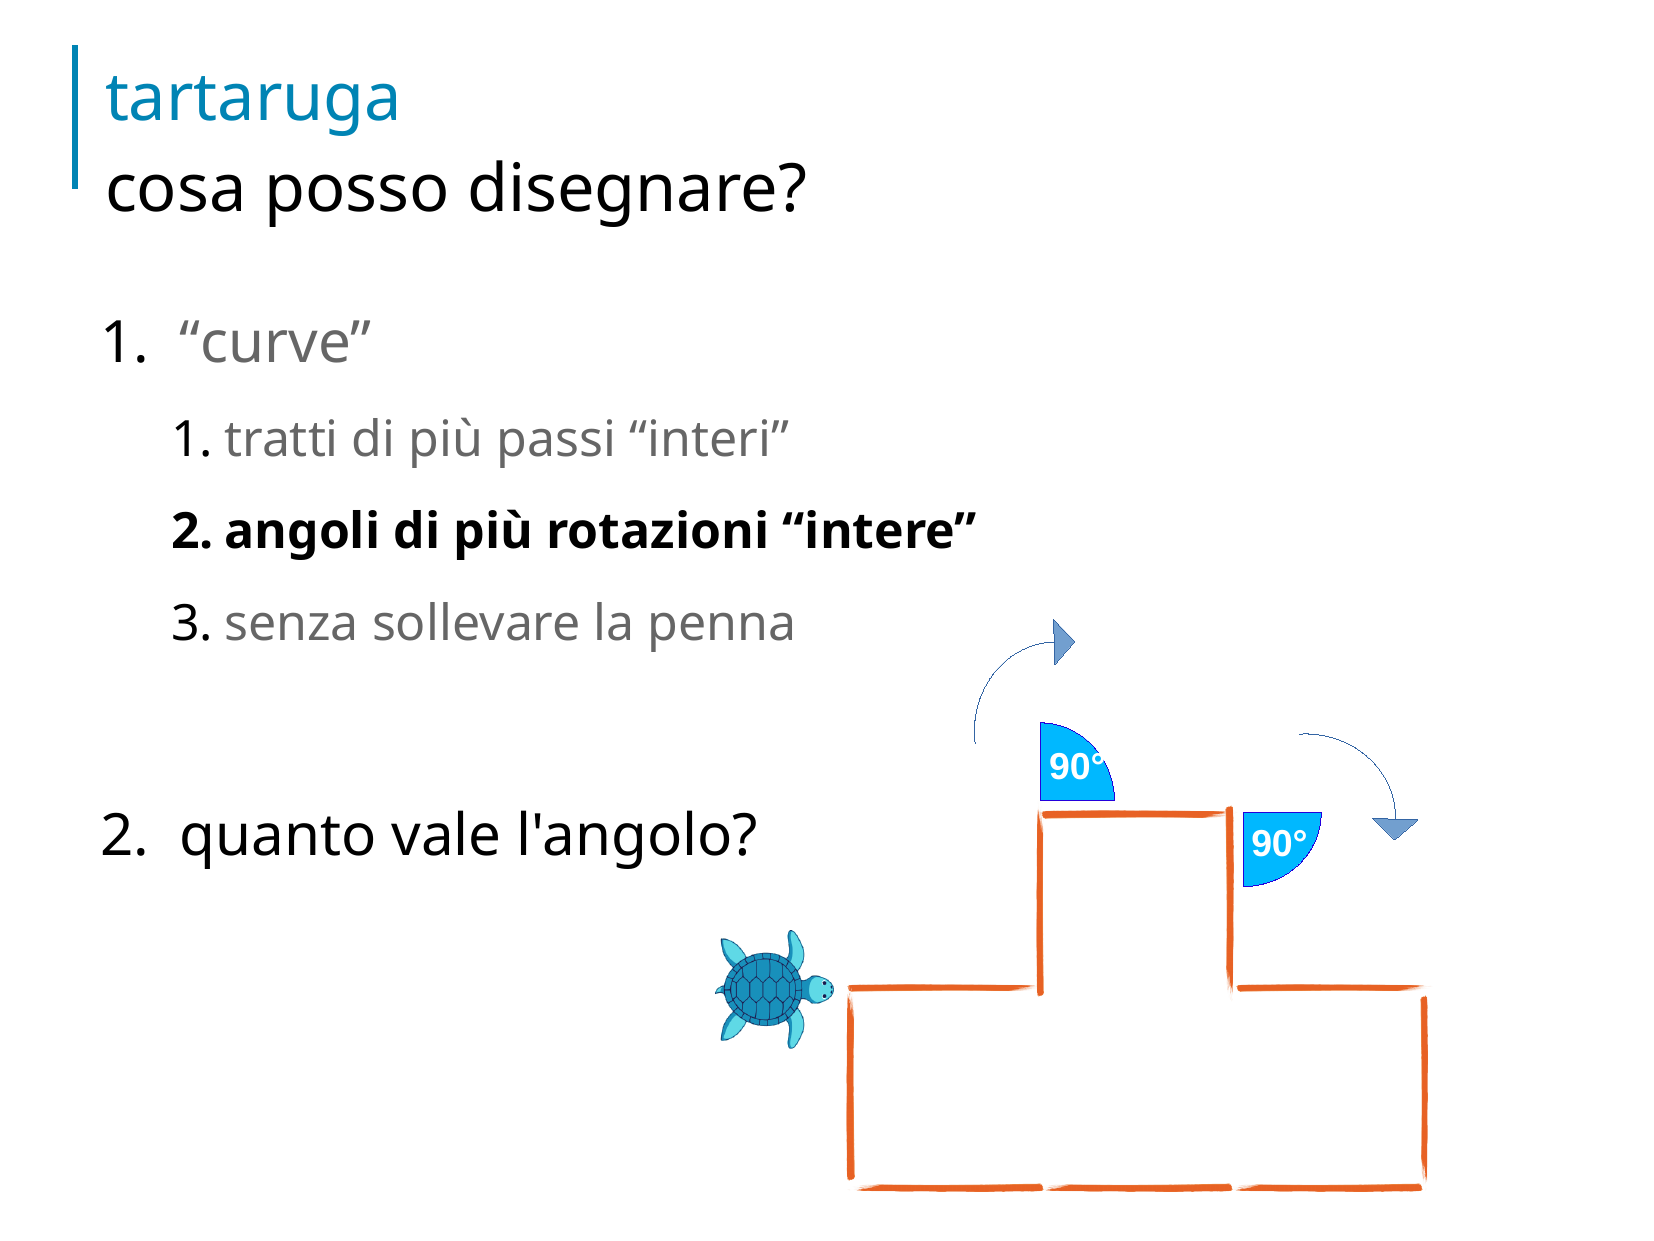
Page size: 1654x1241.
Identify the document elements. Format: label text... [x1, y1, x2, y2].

text_box [1243, 872, 1290, 887]
text_box [1040, 795, 1115, 801]
picture [715, 930, 834, 1049]
text_box 90° [1034, 737, 1121, 795]
text_box [974, 619, 1075, 744]
picture [846, 800, 1238, 1181]
picture [1236, 984, 1433, 992]
list “curve” tratti di più passi “interi” angoli di più rotazioni “intere” senza sollevare la penna quanto vale l'angolo? [82, 300, 1571, 1126]
picture [847, 995, 1428, 1192]
text_box 90° [1236, 814, 1323, 872]
text_box [1299, 733, 1418, 840]
title tartaruga cosa posso disegnare? [105, 49, 1571, 200]
text_box [1040, 722, 1084, 737]
